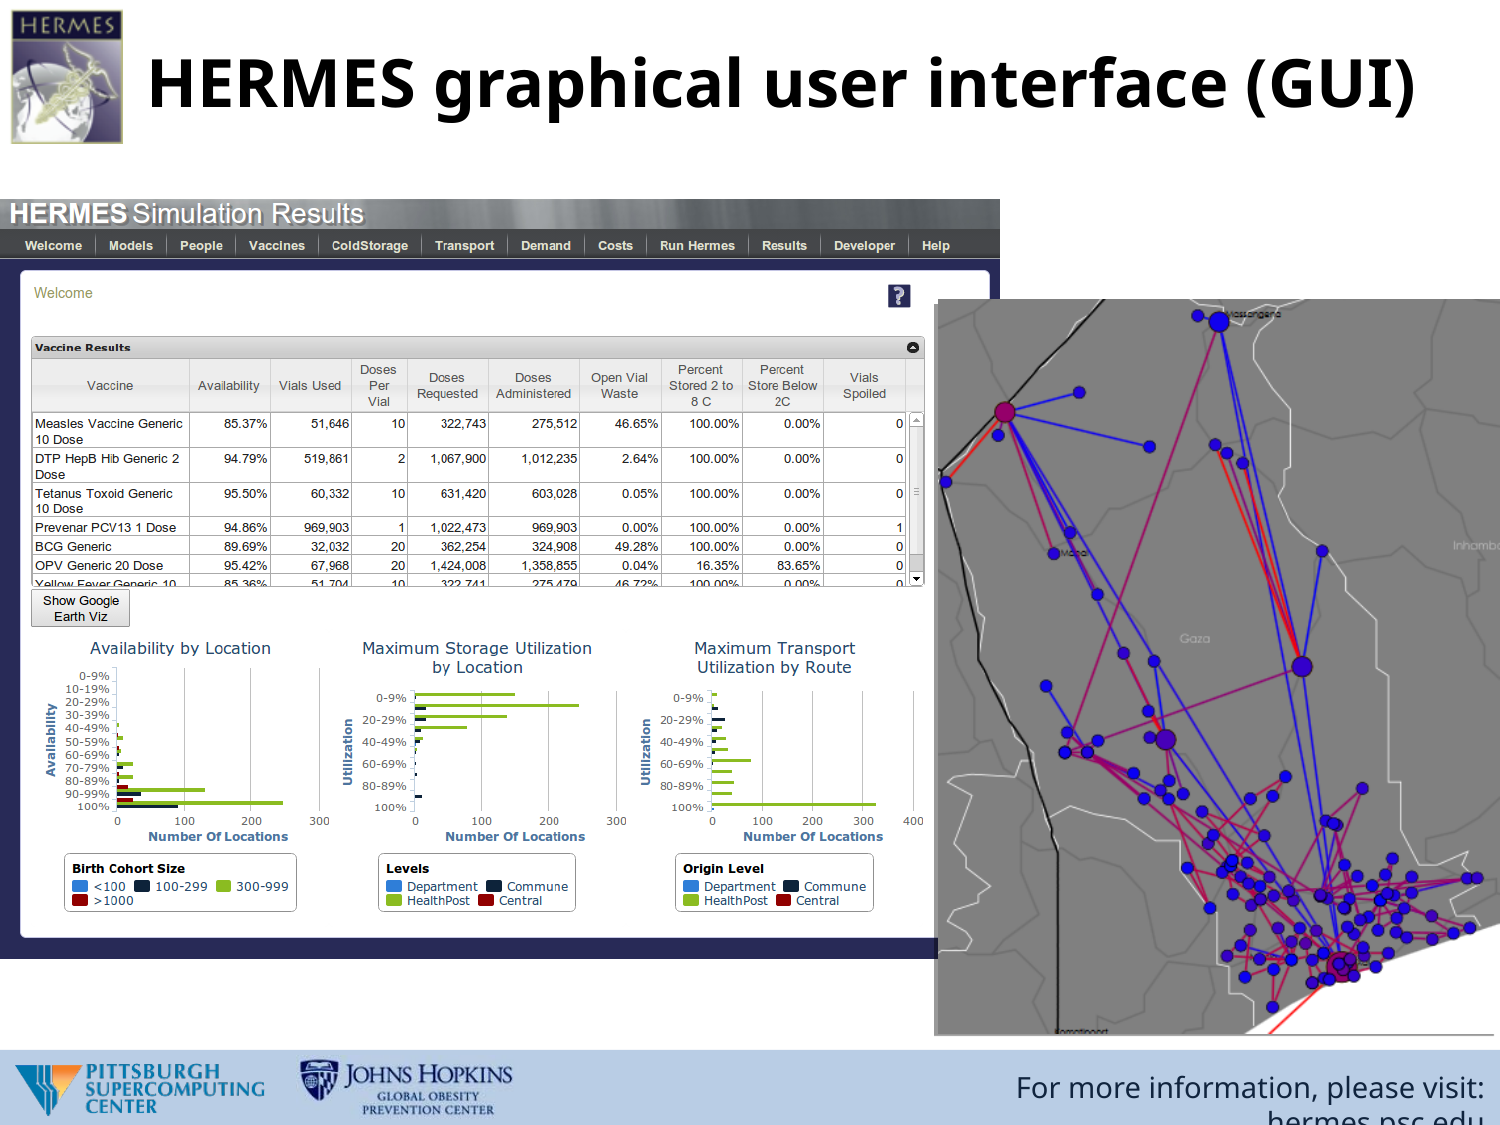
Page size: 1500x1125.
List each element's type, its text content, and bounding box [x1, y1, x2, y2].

picture [0, 199, 1500, 1034]
picture [7, 6, 123, 144]
picture [15, 1055, 266, 1118]
picture [296, 1055, 519, 1119]
title HERMES graphical user interface (GUI) [131, 0, 1493, 163]
